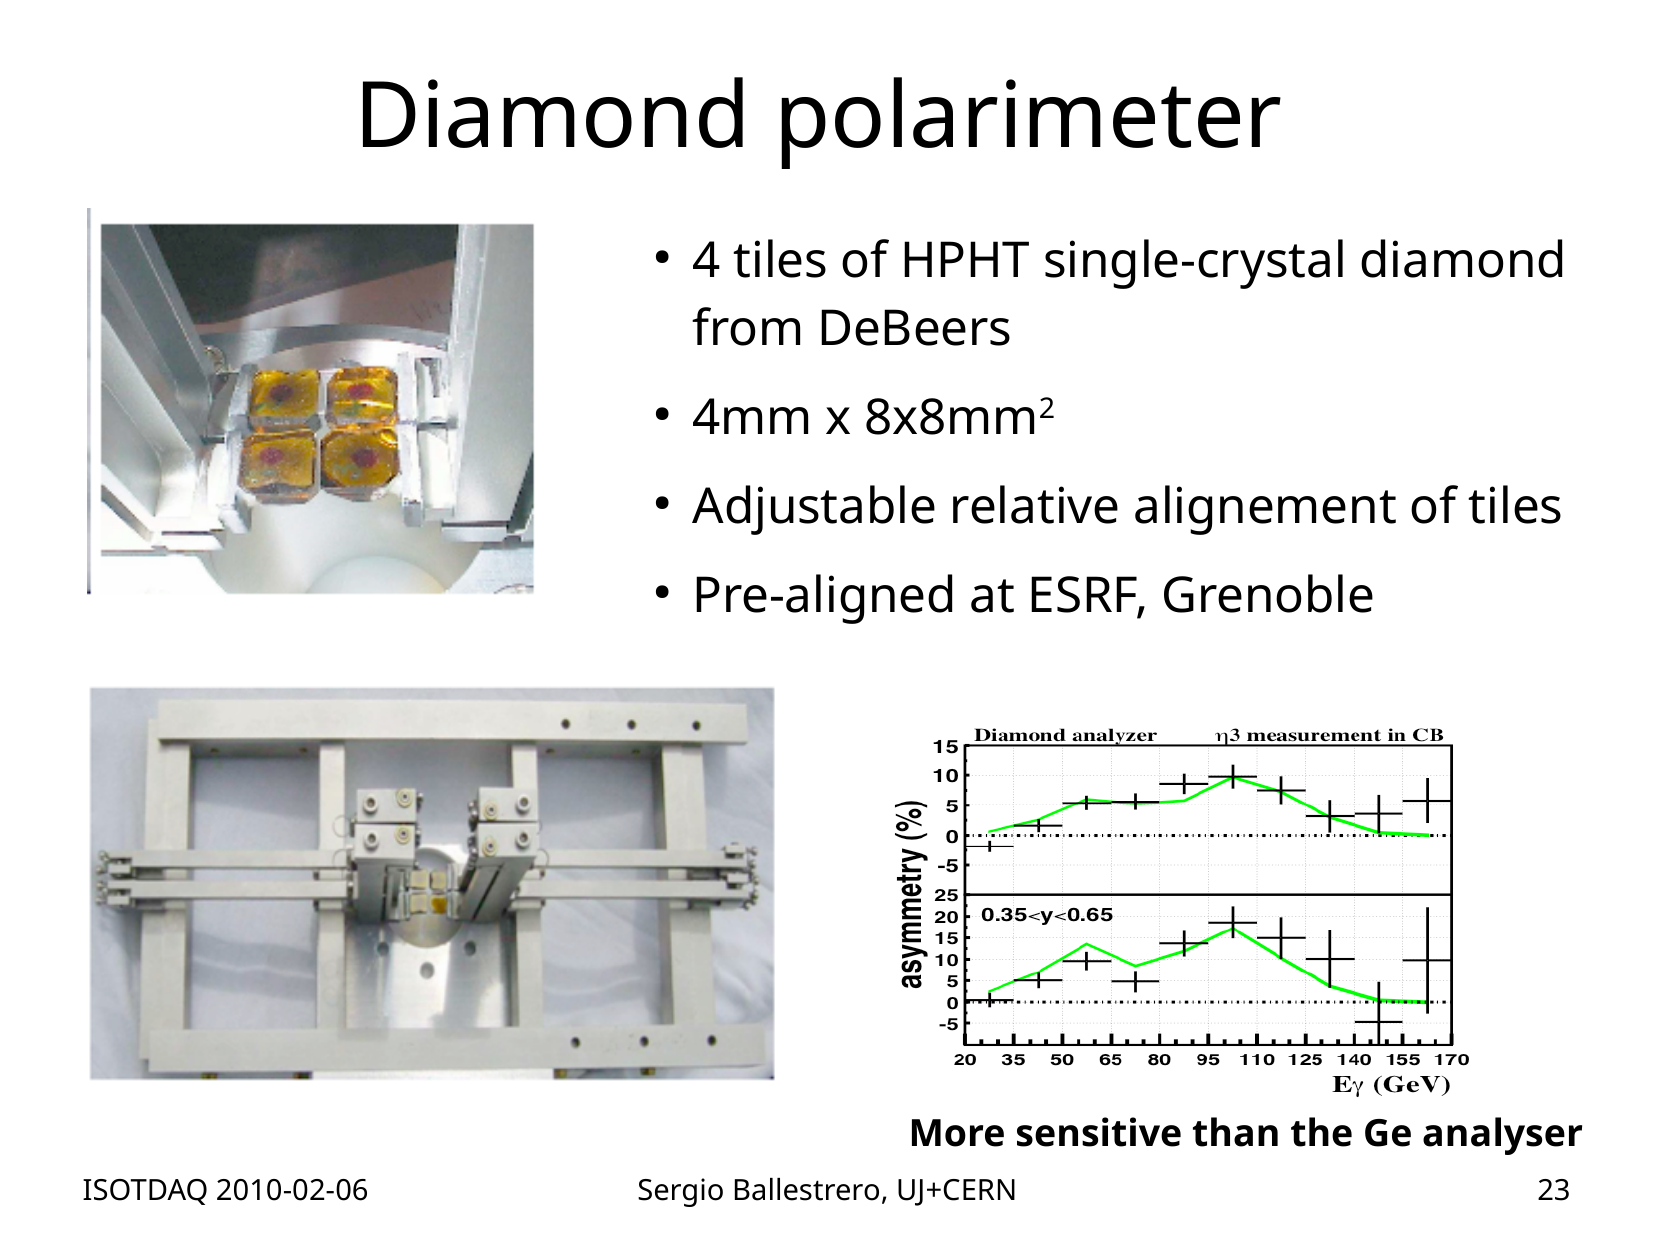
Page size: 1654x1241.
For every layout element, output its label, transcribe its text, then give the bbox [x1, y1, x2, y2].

list 4 tiles of HPHT single-crystal diamond from DeBeers 4mm x 8x8mm2 Adjustable relative alignement of tiles Pre-aligned at ESRF, Grenoble [640, 225, 1572, 636]
picture [87, 208, 553, 632]
picture [883, 720, 1474, 1099]
title Diamond polarimeter [75, 37, 1564, 188]
text_box More sensitive than the Ge analyser [893, 1098, 1536, 1163]
picture [72, 682, 783, 1087]
